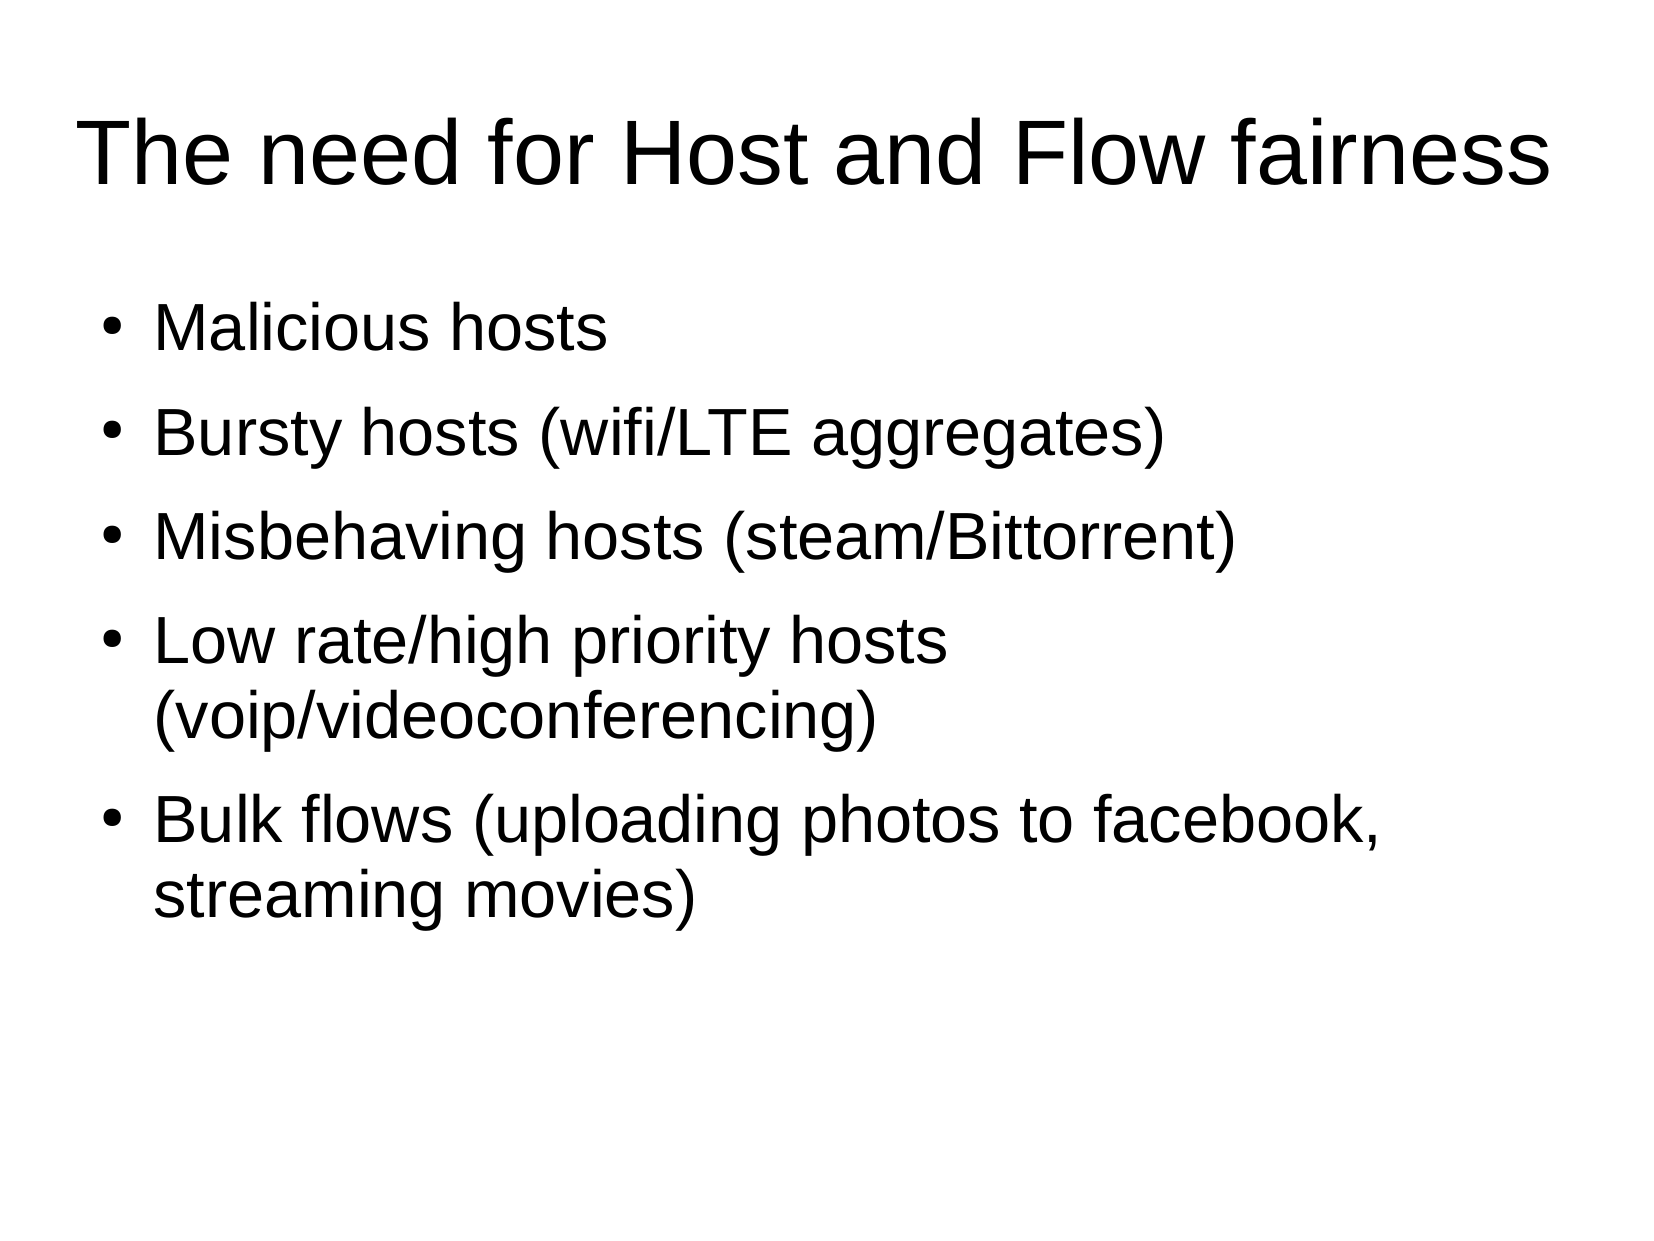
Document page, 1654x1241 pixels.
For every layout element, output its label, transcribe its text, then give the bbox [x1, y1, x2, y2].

title The need for Host and Flow fairness [70, 49, 1559, 257]
list Malicious hosts Bursty hosts (wifi/LTE aggregates) Misbehaving hosts (steam/Bittorrent) Low rate/high priority hosts (voip/videoconferencing) Bulk flows (uploading photos to facebook, streaming movies) [82, 290, 1571, 1010]
